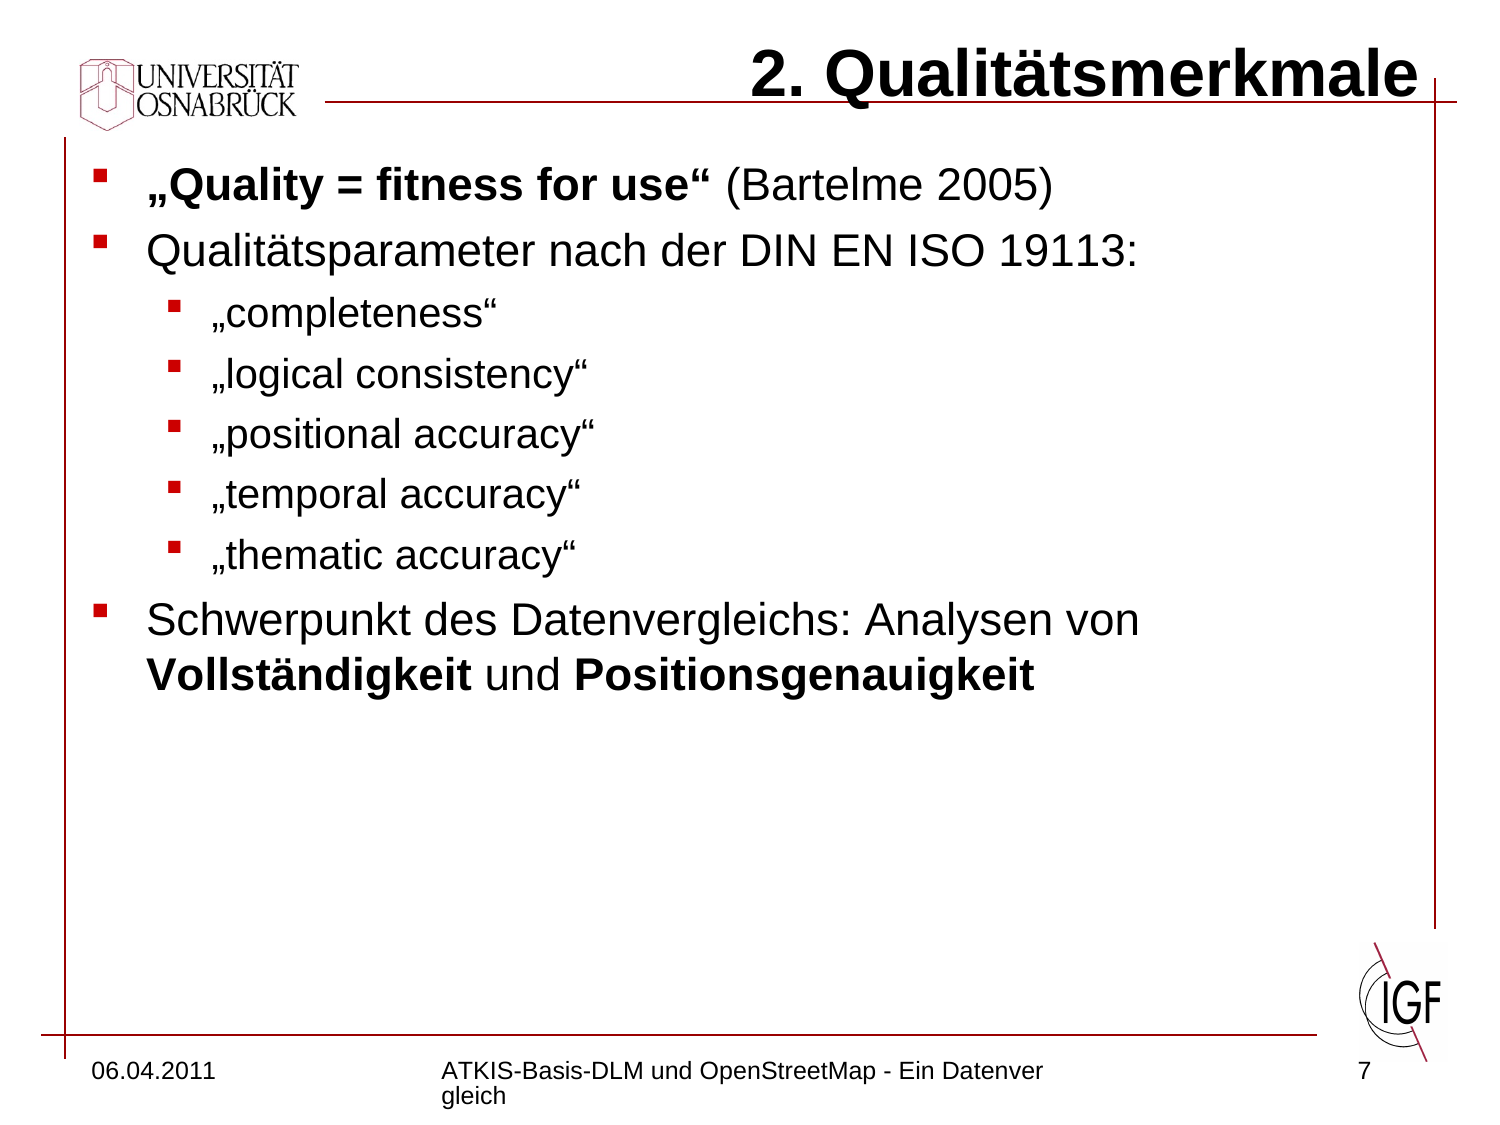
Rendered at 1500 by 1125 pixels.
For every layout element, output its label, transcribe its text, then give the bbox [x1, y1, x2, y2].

picture [1359, 942, 1448, 1062]
list „Quality = fitness for use“ (Bartelme 2005) Qualitätsparameter nach der DIN EN ISO 19113: „completeness“ „logical consistency“ „positional accuracy“ „temporal accuracy“ „thematic accuracy“ Schwerpunkt des Datenvergleichs: Analysen von Vollständigkeit und Positionsgenauigkeit [75, 146, 1426, 1019]
title 2. Qualitätsmerkmale [460, 18, 1436, 121]
picture [79, 59, 299, 131]
